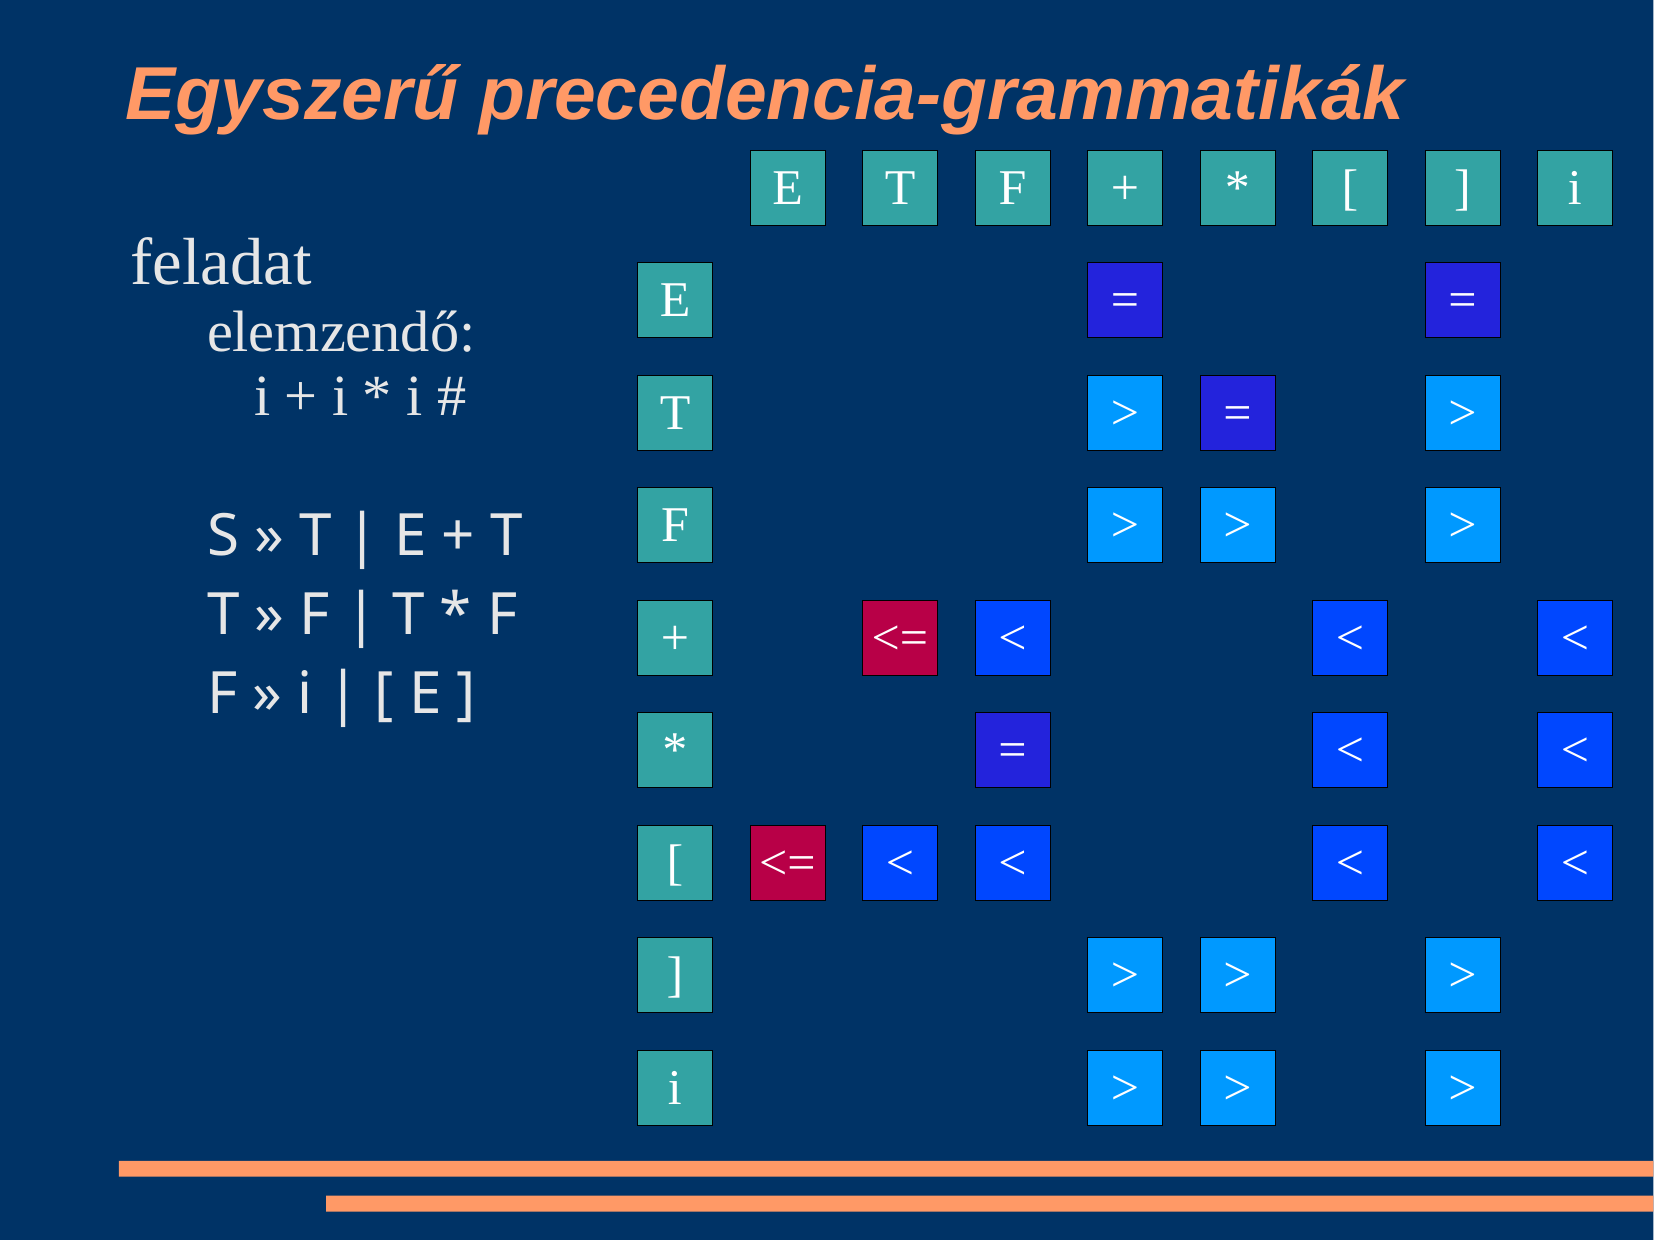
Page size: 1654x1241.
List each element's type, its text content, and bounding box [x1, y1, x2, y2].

text_box > [1087, 1050, 1163, 1126]
text_box ] [637, 937, 713, 1013]
text_box T [862, 150, 938, 226]
text_box > [1087, 487, 1163, 563]
list feladat elemzendő: i + i * i # S » T | E + T T » F | T * F F » i | [ E ] [112, 225, 563, 669]
text_box < [862, 825, 938, 901]
text_box < [1537, 600, 1613, 676]
text_box > [1087, 375, 1163, 451]
text_box > [1425, 937, 1501, 1013]
text_box = [1200, 375, 1276, 451]
text_box < [1537, 712, 1613, 788]
text_box + [1087, 150, 1163, 226]
text_box ] [1425, 150, 1501, 226]
text_box > [1425, 487, 1501, 563]
text_box < [1312, 825, 1388, 901]
text_box T [637, 375, 713, 451]
text_box > [1200, 937, 1276, 1013]
text_box < [975, 825, 1051, 901]
text_box i [1537, 150, 1613, 226]
text_box E [750, 150, 826, 226]
text_box > [1087, 937, 1163, 1013]
text_box = [1425, 262, 1501, 338]
text_box + [637, 600, 713, 676]
text_box = [975, 712, 1051, 788]
text_box < [1312, 712, 1388, 788]
text_box > [1200, 1050, 1276, 1126]
text_box = [1087, 262, 1163, 338]
text_box <= [862, 600, 938, 676]
text_box > [1200, 487, 1276, 563]
text_box <= [750, 825, 826, 901]
text_box < [1537, 825, 1613, 901]
text_box > [1425, 375, 1501, 451]
text_box F [975, 150, 1051, 226]
text_box < [1312, 600, 1388, 676]
text_box [ [637, 825, 713, 901]
text_box i [637, 1050, 713, 1126]
title Egyszerű precedencia-grammatikák [125, 37, 1538, 151]
text_box < [975, 600, 1051, 676]
text_box * [1200, 150, 1276, 226]
text_box * [637, 712, 713, 788]
text_box E [637, 262, 713, 338]
text_box F [637, 487, 713, 563]
text_box > [1425, 1050, 1501, 1126]
text_box [ [1312, 150, 1388, 226]
